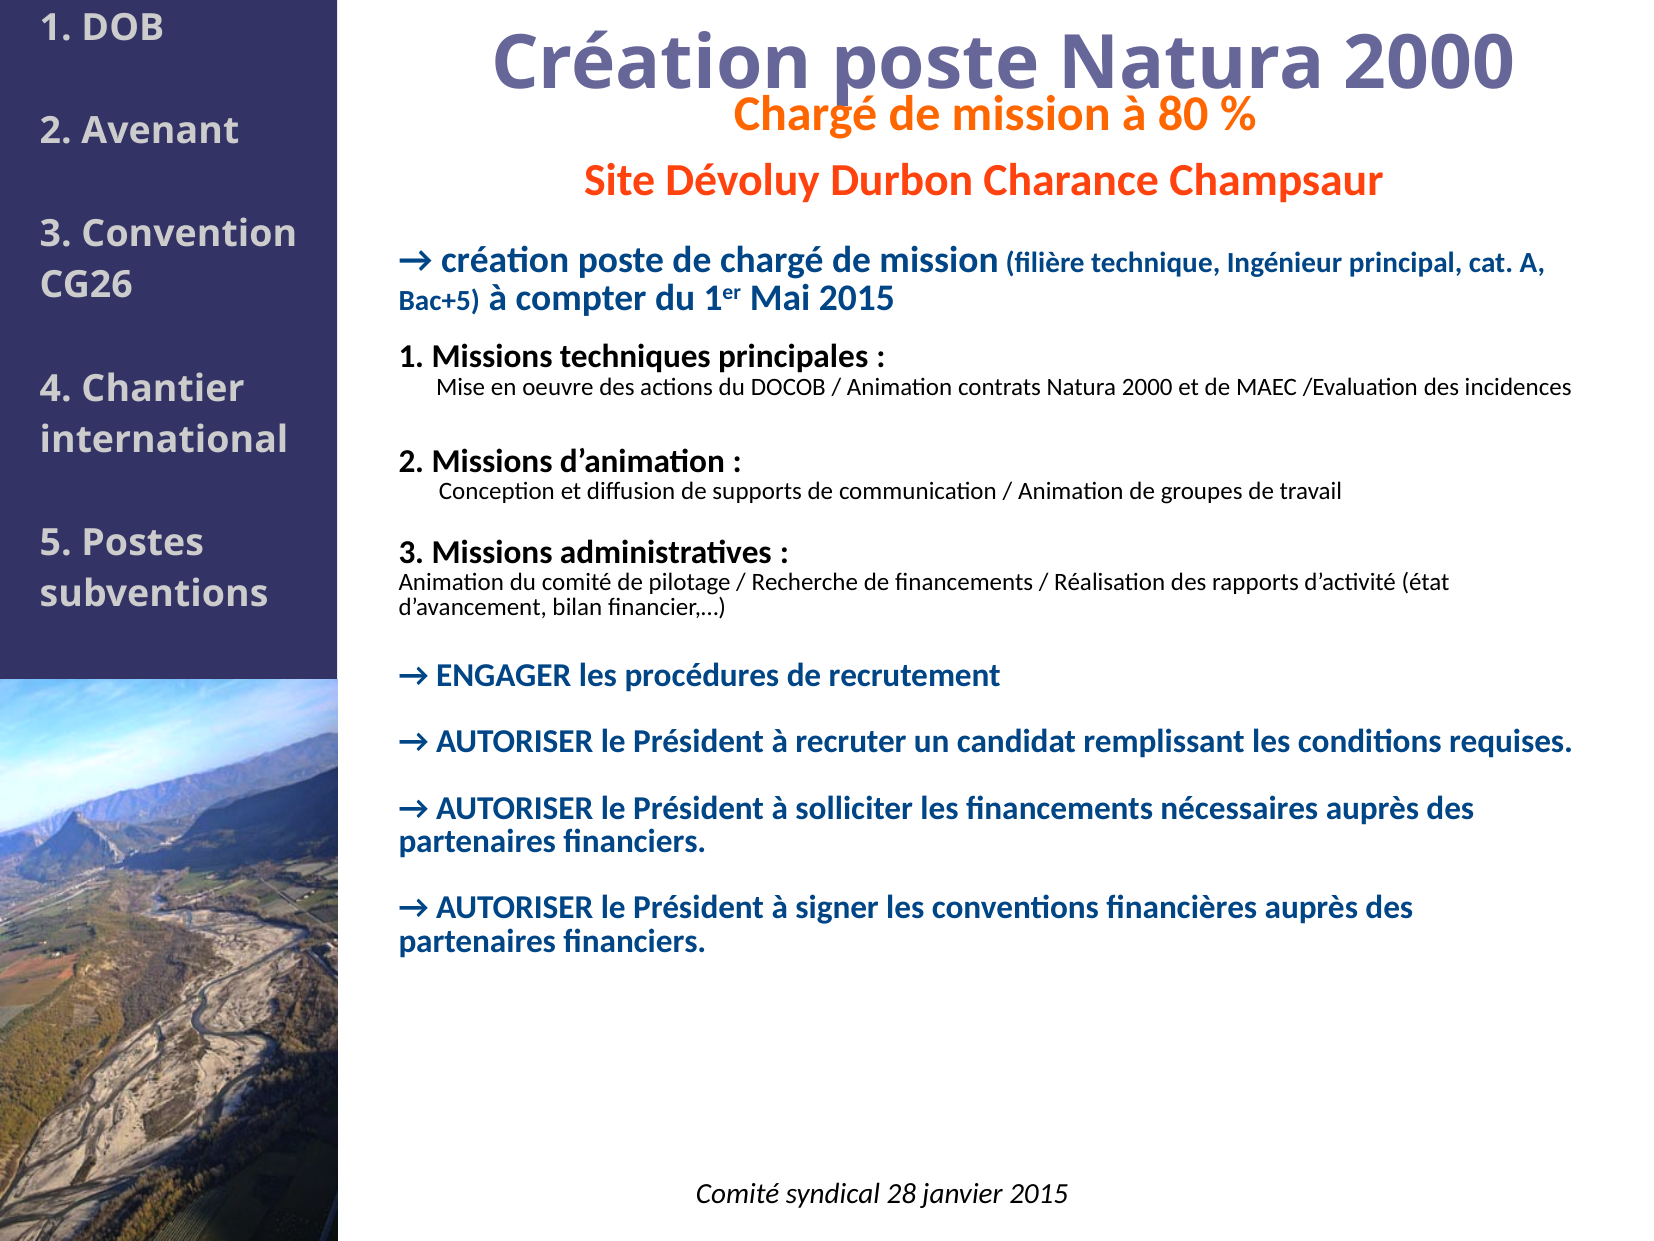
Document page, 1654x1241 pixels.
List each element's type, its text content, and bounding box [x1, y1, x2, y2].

text_box 1. DOB 2. Avenant 3. Convention CG26 4. Chantier international 5. Postes subventions 6. Natura [0, 0, 338, 679]
text_box Chargé de mission à 80 % [360, 85, 1630, 1134]
text_box Site Dévoluy Durbon Charance Champsaur → création poste de chargé de mission (filière technique, Ingénieur principal, cat. A, Bac+5) à compter du 1er Mai 2015 1. Missions techniques principales : Mise en oeuvre des actions du DOCOB / Animation contrats Natura 2000 et de MAEC /Evaluation des incidences 2. Missions d’animation : Conception et diffusion de supports de communication / Animation de groupes de travail 3. Missions administratives : Animation du comité de pilotage / Recherche de financements / Réalisation des rapports d’activité (état d’avancement, bilan financier,…) → ENGAGER les procédures de recrutement → AUTORISER le Président à recruter un candidat remplissant les conditions requises. → AUTORISER le Président à solliciter les financements nécessaires auprès des partenaires financiers. → AUTORISER le Président à signer les conventions financières auprès des partenaires financiers. [383, 153, 1595, 1203]
text_box Création poste Natura 2000 [324, 0, 1654, 260]
picture [0, 679, 338, 1241]
